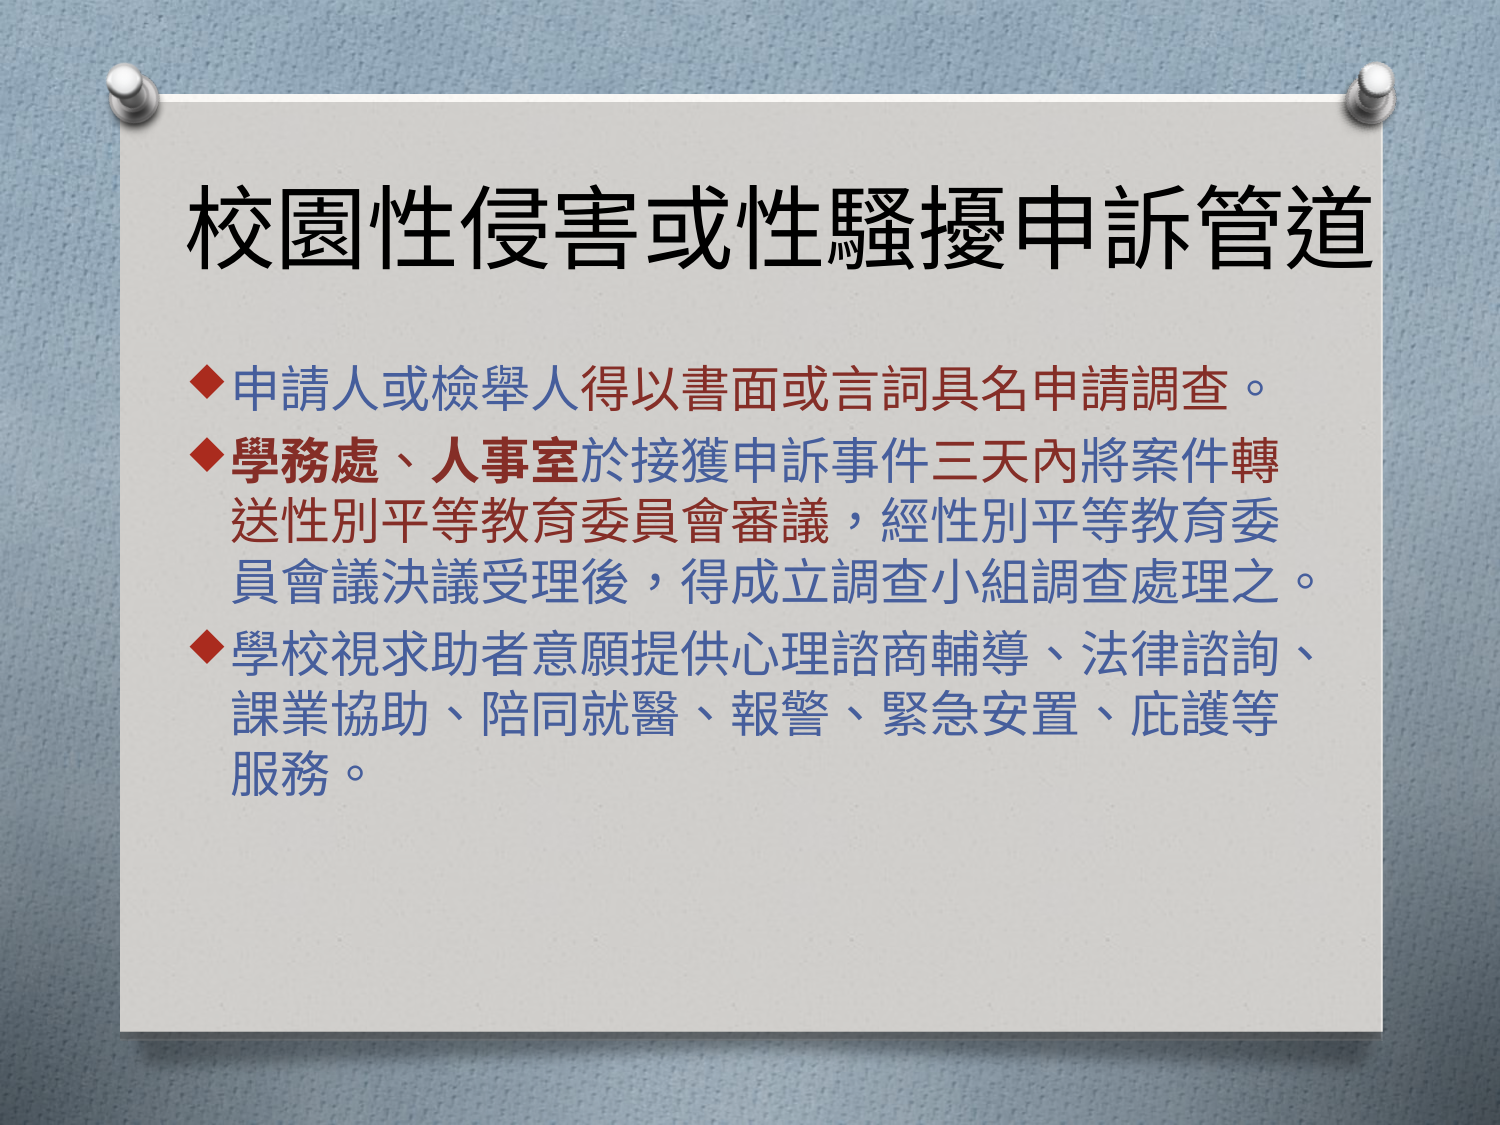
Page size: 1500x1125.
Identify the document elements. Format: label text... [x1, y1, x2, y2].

title 校園性侵害或性騷擾申訴管道 [88, 172, 1473, 289]
list 申請人或檢舉人得以書面或言詞具名申請調查。 學務處、人事室於接獲申訴事件三天內將案件轉送性別平等教育委員會審議，經性別平等教育委員會議決議受理後，得成立調查小組調查處理之。 學校視求助者意願提供心理諮商輔導、法律諮詢、課業協助、陪同就醫、報警、緊急安置、庇護等服務。 [171, 349, 1331, 905]
picture [0, 0, 1500, 1125]
